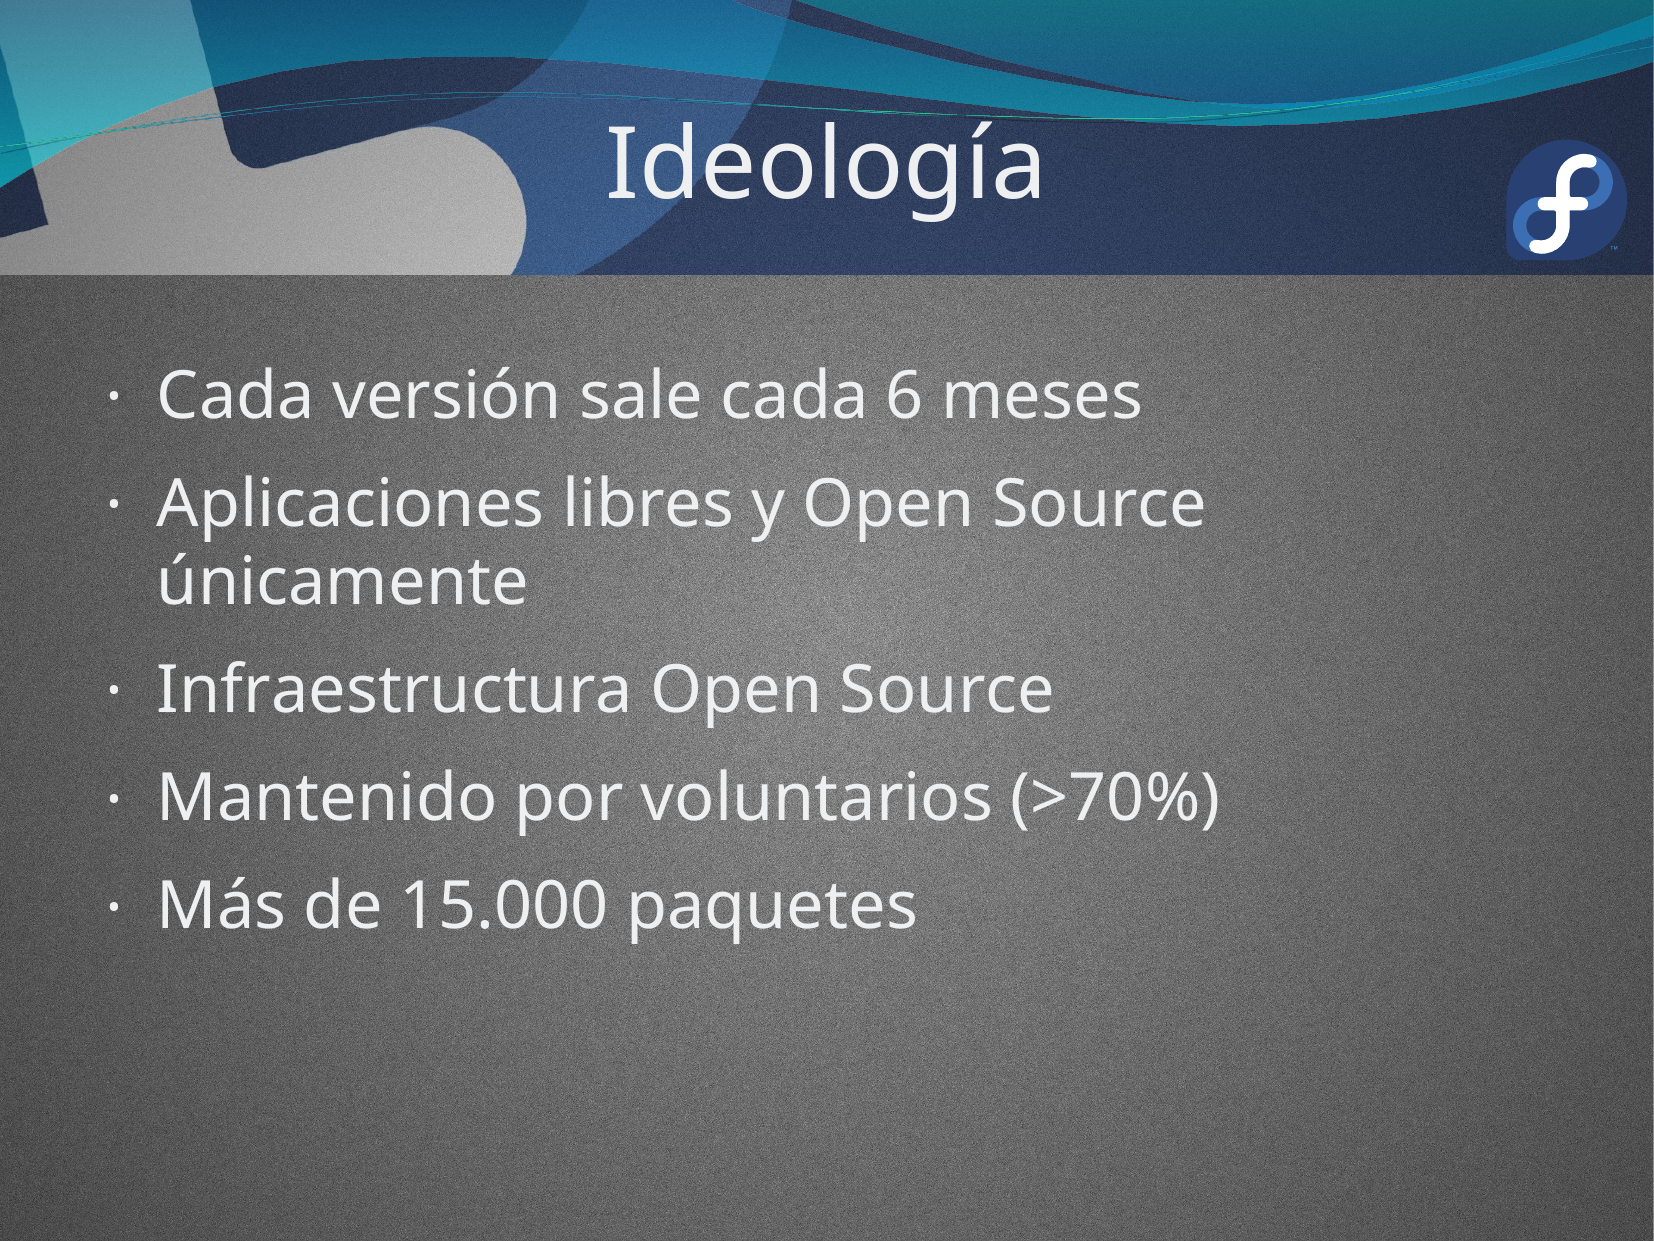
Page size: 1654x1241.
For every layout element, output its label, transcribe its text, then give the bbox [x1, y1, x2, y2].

text_box Ideología [88, 58, 1565, 266]
text_box Cada versión sale cada 6 meses Aplicaciones libres y Open Source únicamente Infraestructura Open Source Mantenido por voluntarios (>70%) Más de 15.000 paquetes [88, 354, 1565, 1154]
picture [0, 0, 1654, 1241]
